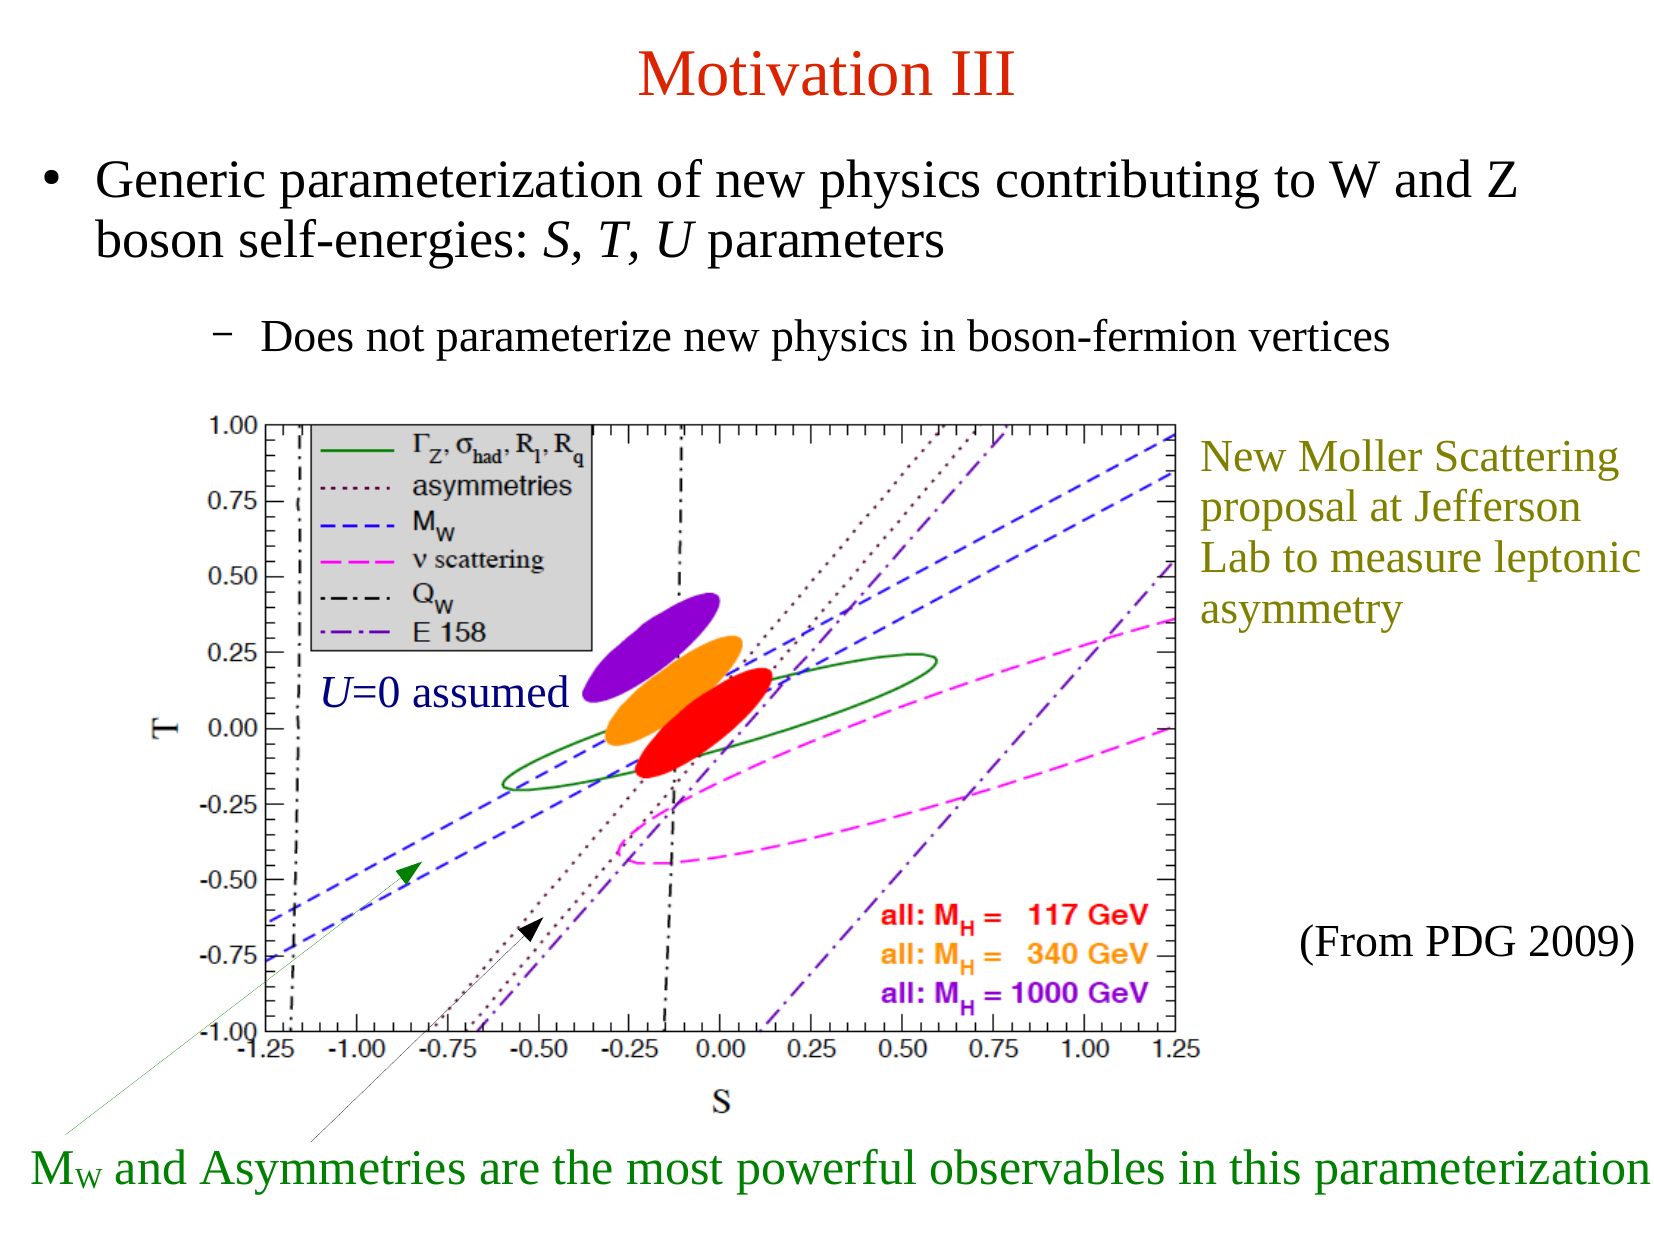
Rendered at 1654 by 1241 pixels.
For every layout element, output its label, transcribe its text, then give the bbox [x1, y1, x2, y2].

text_box U=0 assumed [318, 666, 571, 718]
title Motivation III [121, 0, 1534, 150]
text_box (From PDG 2009) [1299, 915, 1636, 967]
list Generic parameterization of new physics contributing to W and Z boson self-energies: S, T, U parameters Does not parameterize new physics in boson-fermion vertices [24, 149, 1645, 1079]
text_box New Moller Scattering proposal at Jefferson Lab to measure leptonic asymmetry [1200, 430, 1642, 689]
picture [146, 395, 1241, 1124]
text_box MW and Asymmetries are the most powerful observables in this parameterization [18, 1140, 1647, 1217]
